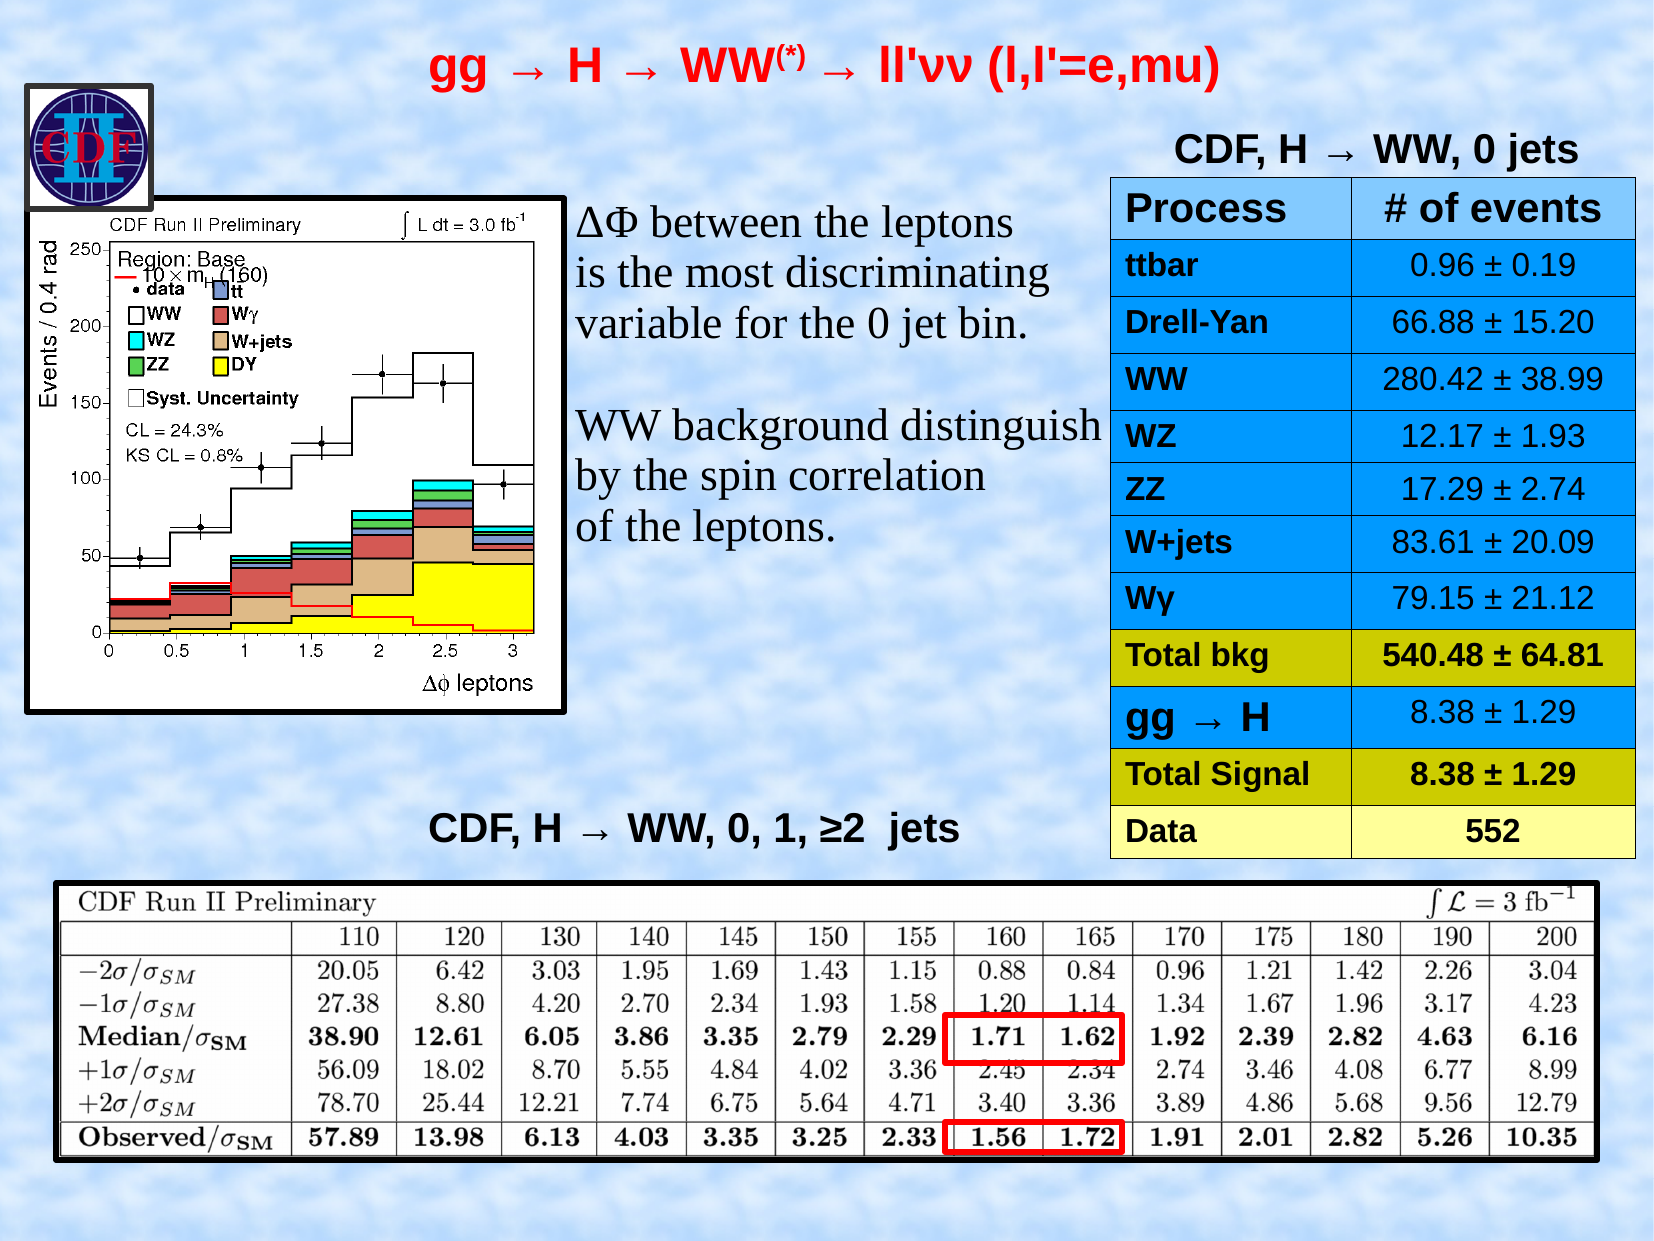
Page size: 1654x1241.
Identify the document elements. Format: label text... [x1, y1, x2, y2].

table_cell Wγ [1111, 573, 1351, 629]
table_cell W+jets [1111, 516, 1351, 572]
table_cell WZ [1111, 411, 1351, 462]
table_cell 540.48 ± 64.81 [1352, 630, 1635, 686]
table_cell gg → H [1111, 687, 1351, 748]
table_cell Data [1111, 806, 1351, 858]
table_cell Total bkg [1111, 630, 1351, 686]
table_cell 8.38 ± 1.29 [1352, 687, 1635, 748]
text_box ΔΦ between the leptons is the most discriminating variable for the 0 jet bin. WW background distinguish by the spin correlation of the leptons. [561, 189, 1110, 562]
table_cell Drell-Yan [1111, 297, 1351, 353]
table_cell WW [1111, 354, 1351, 410]
table_cell 17.29 ± 2.74 [1352, 463, 1635, 515]
table_cell 552 [1352, 806, 1635, 858]
table_cell ttbar [1111, 240, 1351, 296]
text_box CDF, H → WW, 0, 1, ≥2 jets [413, 797, 976, 860]
table_cell 12.17 ± 1.93 [1352, 411, 1635, 462]
table_cell 0.96 ± 0.19 [1352, 240, 1635, 296]
table_cell 8.38 ± 1.29 [1352, 749, 1635, 805]
table_cell 280.42 ± 38.99 [1352, 354, 1635, 410]
text_box CDF, H → WW, 0 jets [1159, 118, 1595, 181]
table_cell 79.15 ± 21.12 [1352, 573, 1635, 629]
table_cell 83.61 ± 20.09 [1352, 516, 1635, 572]
picture [0, 0, 1654, 1241]
text_box gg → H → WW(*) → ll'νν (l,l'=e,mu) [413, 29, 1300, 103]
table_cell Total Signal [1111, 749, 1351, 805]
table_cell 66.88 ± 15.20 [1352, 297, 1635, 353]
table_header # of events [1352, 178, 1635, 239]
table_header Process [1111, 178, 1351, 239]
table_cell ZZ [1111, 463, 1351, 515]
